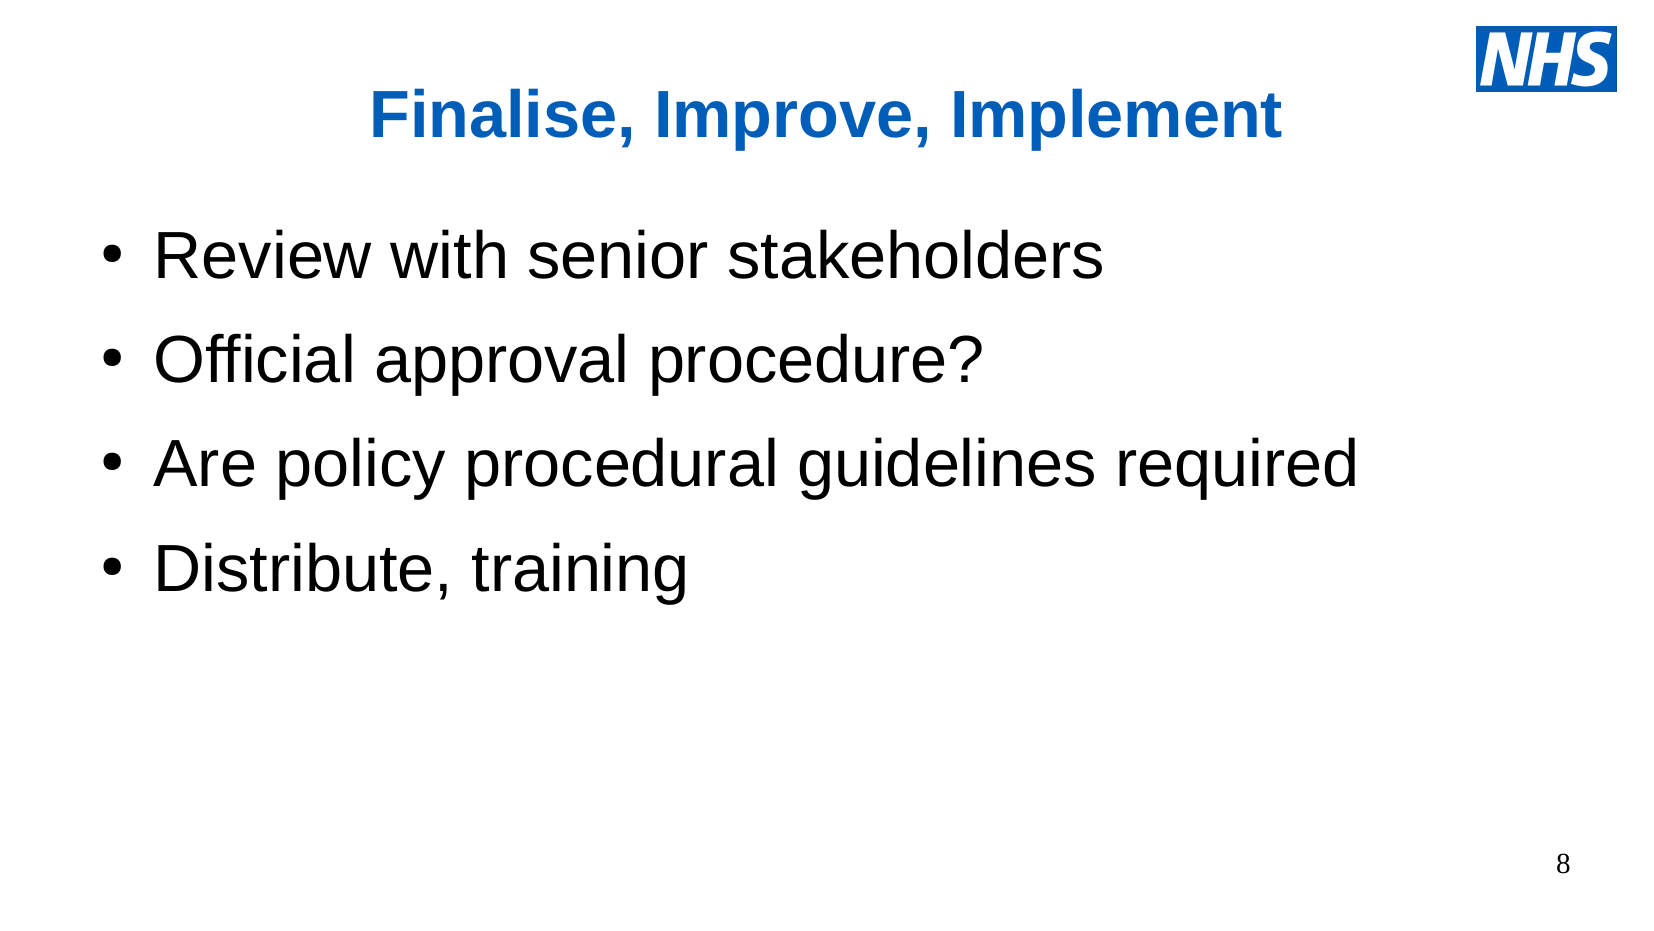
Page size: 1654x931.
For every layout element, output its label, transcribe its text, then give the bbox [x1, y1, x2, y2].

title Finalise, Improve, Implement [82, 37, 1571, 193]
list Review with senior stakeholders Official approval procedure? Are policy procedural guidelines required Distribute, training [82, 217, 1571, 758]
picture [1476, 26, 1617, 92]
